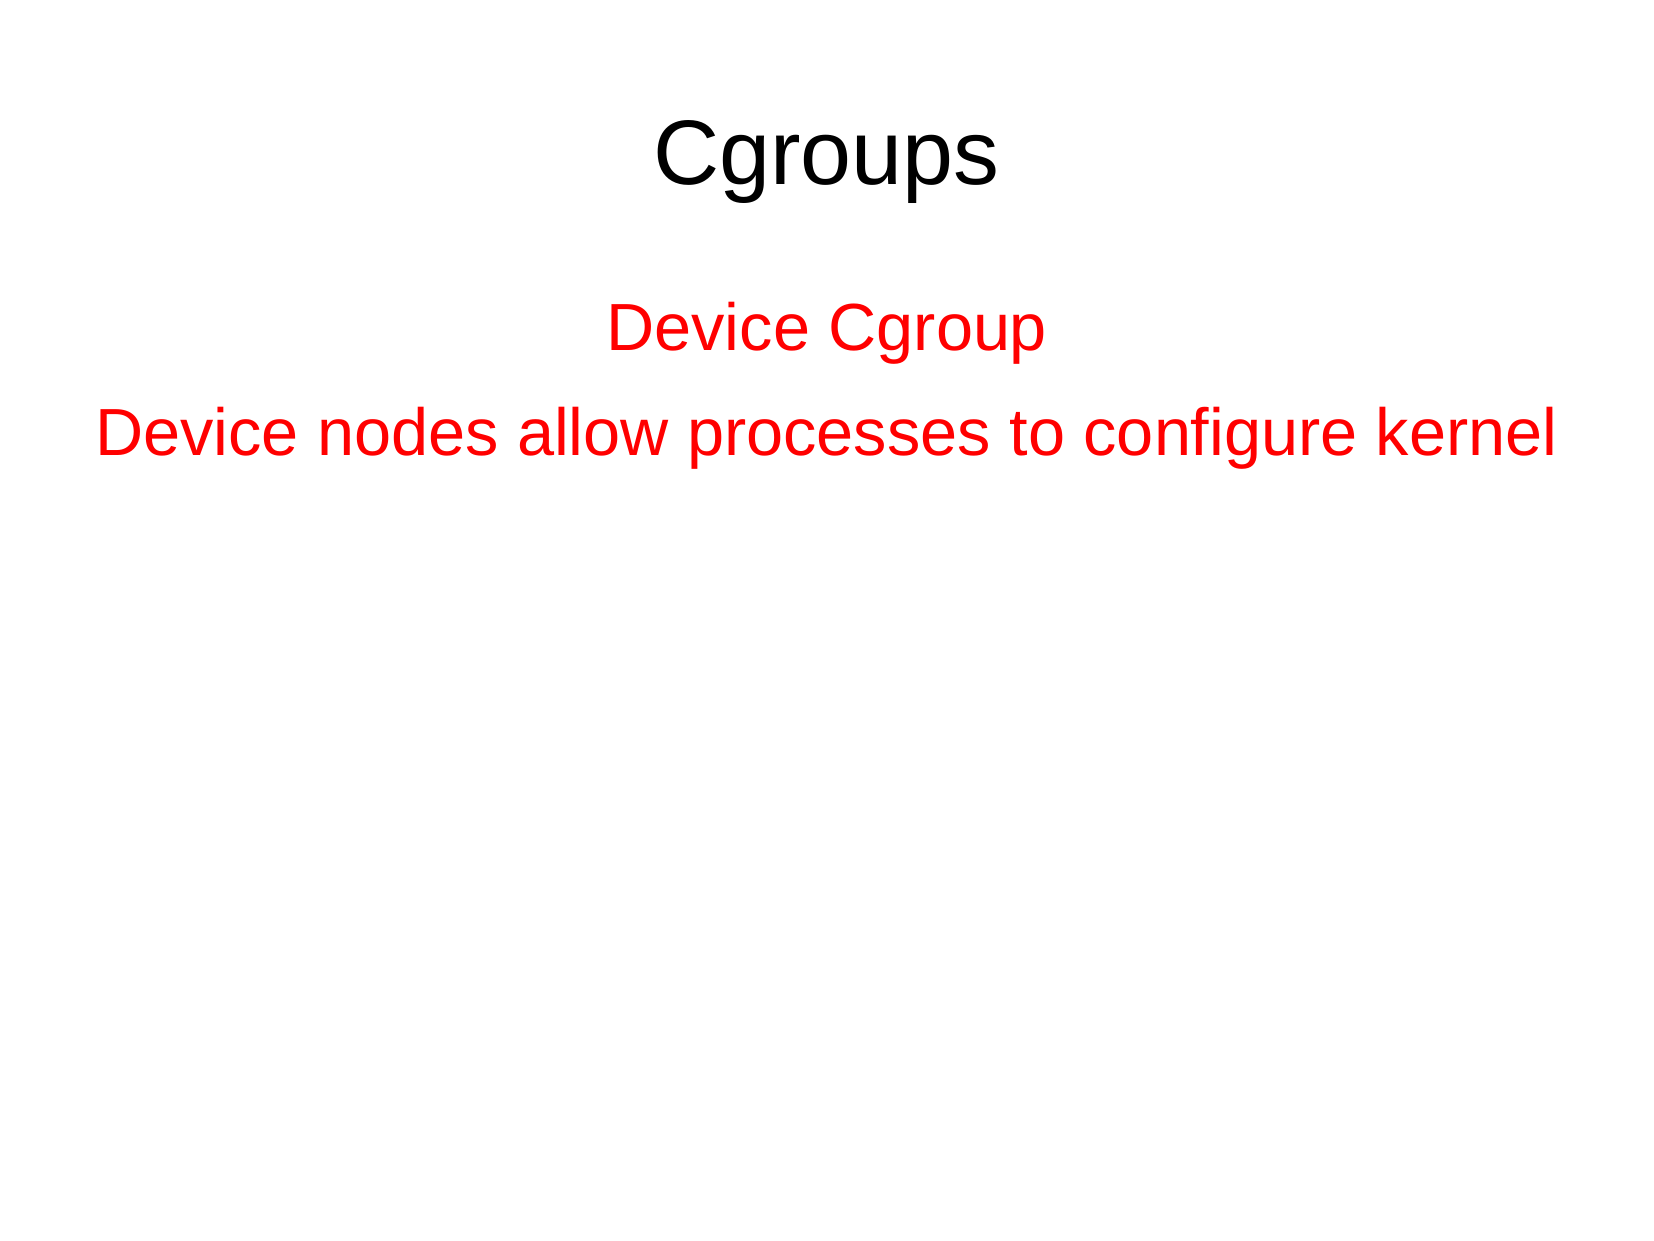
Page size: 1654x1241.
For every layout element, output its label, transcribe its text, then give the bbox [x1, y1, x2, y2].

list Device Cgroup Device nodes allow processes to configure kernel [82, 290, 1571, 1010]
title Cgroups [82, 49, 1571, 257]
